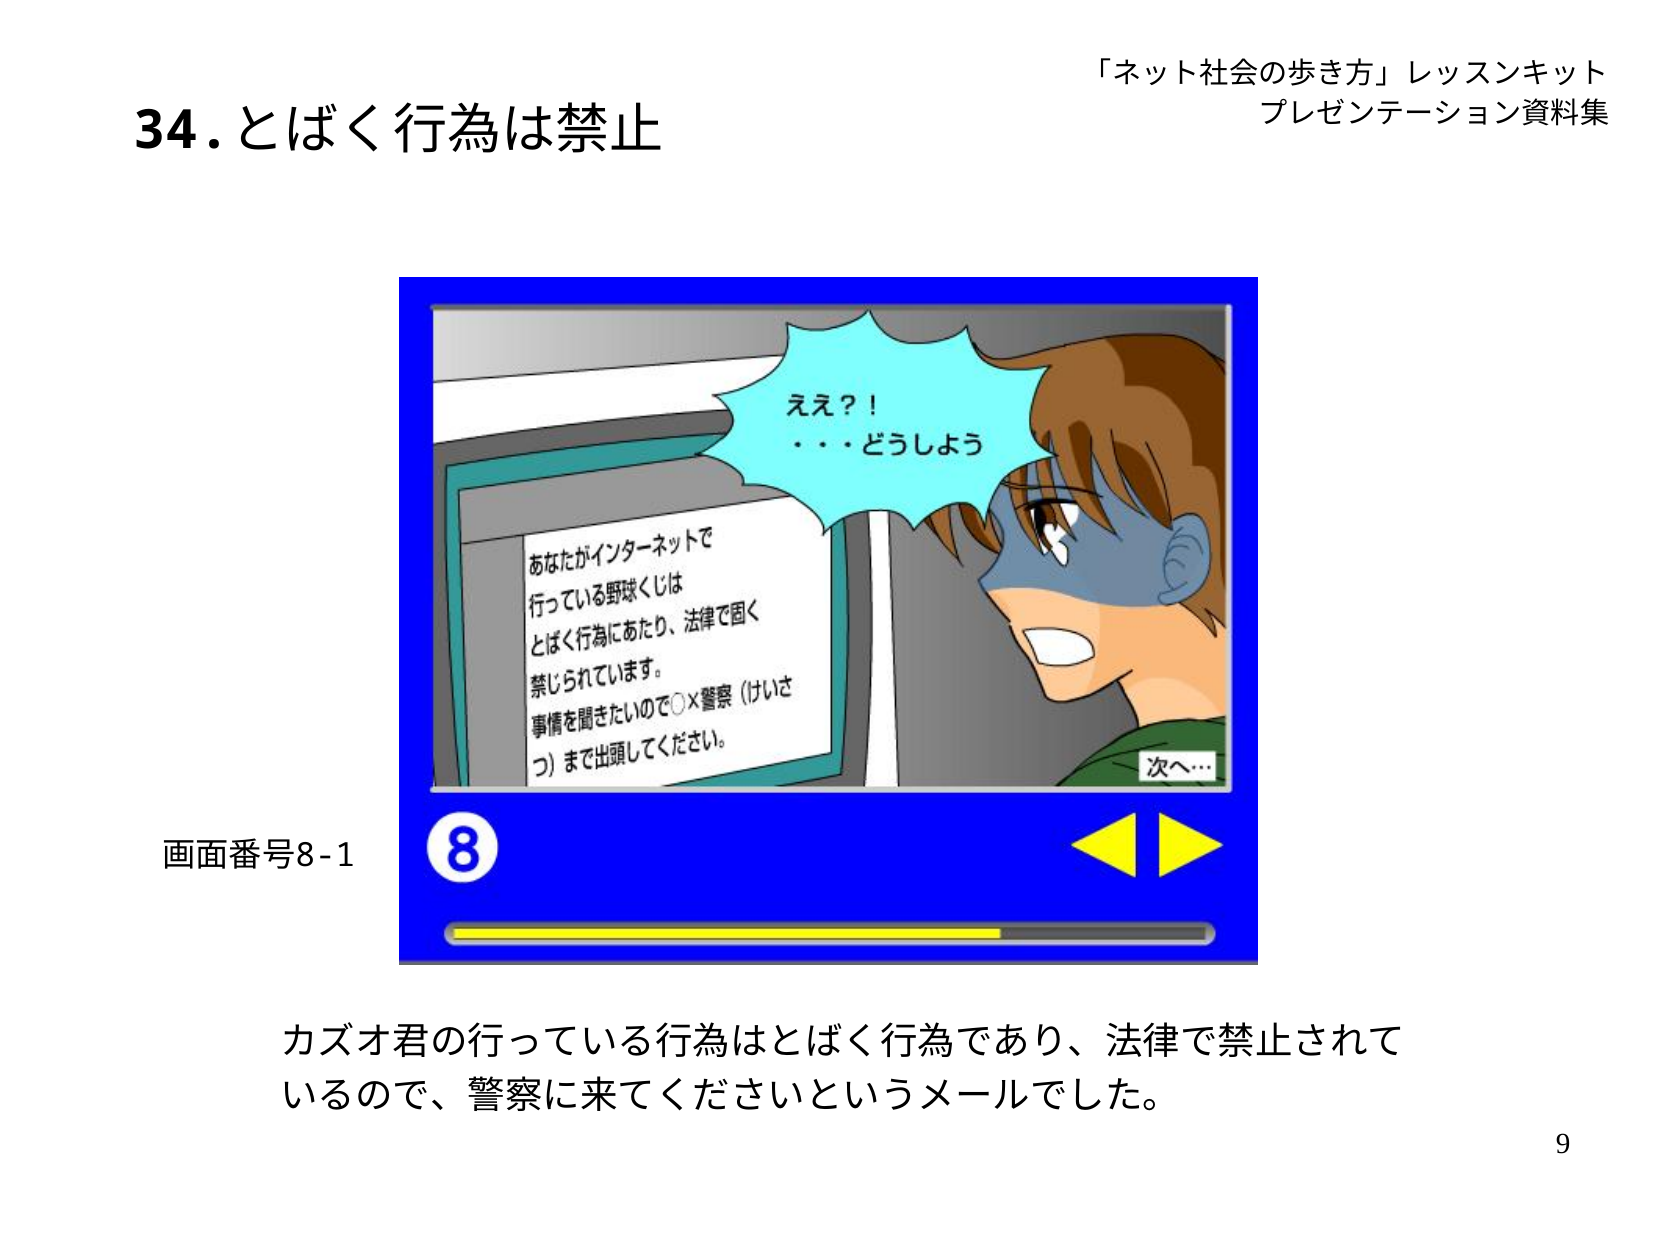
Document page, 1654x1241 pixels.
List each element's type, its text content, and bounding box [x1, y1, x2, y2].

text_box 34.とばく行為は禁止 [118, 88, 1241, 169]
text_box カズオ君の行っている行為はとばく行為であり、法律で禁止されているので、警察に来てくださいというメールでした。 [265, 1003, 1447, 1128]
text_box 「ネット社会の歩き方」レッスンキット プレゼンテーション資料集 [1062, 44, 1625, 139]
text_box 画面番号8-1 [147, 826, 384, 882]
picture [399, 277, 1258, 965]
